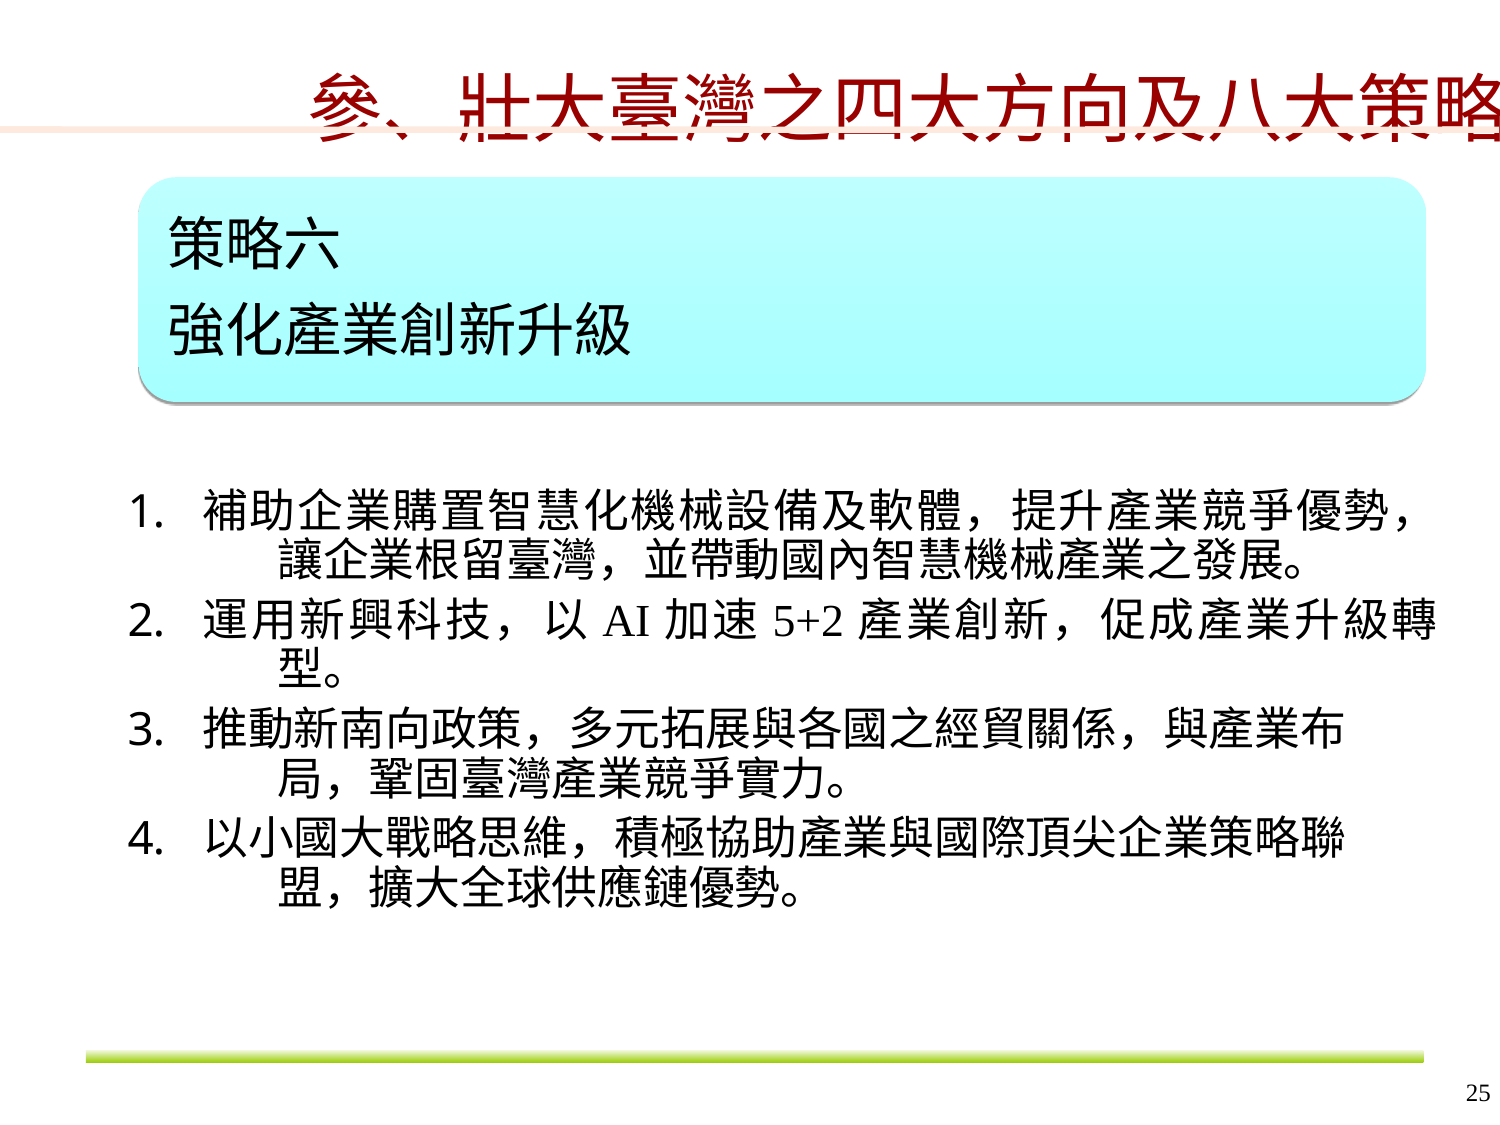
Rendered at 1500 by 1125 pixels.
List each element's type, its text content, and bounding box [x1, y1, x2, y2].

text_box [138, 177, 1427, 402]
text_box 策略六 強化產業創新升級 [149, 203, 1416, 376]
text_box 參、壯大臺灣之四大方向及八大策略 [0, 9, 1500, 102]
text_box 25 [1458, 1068, 1500, 1115]
text_box 補助企業購置智慧化機械設備及軟體，提升產業競爭優勢，讓企業根留臺灣，並帶動國內智慧機械產業之發展。 運用新興科技，以AI加速5+2產業創新，促成產業升級轉型。 推動新南向政策，多元拓展與各國之經貿關係，與產業布局，鞏固臺灣產業競爭實力。 以小國大戰略思維，積極協助產業與國際頂尖企業策略聯盟，擴大全球供應鏈優勢。 [122, 417, 1443, 824]
